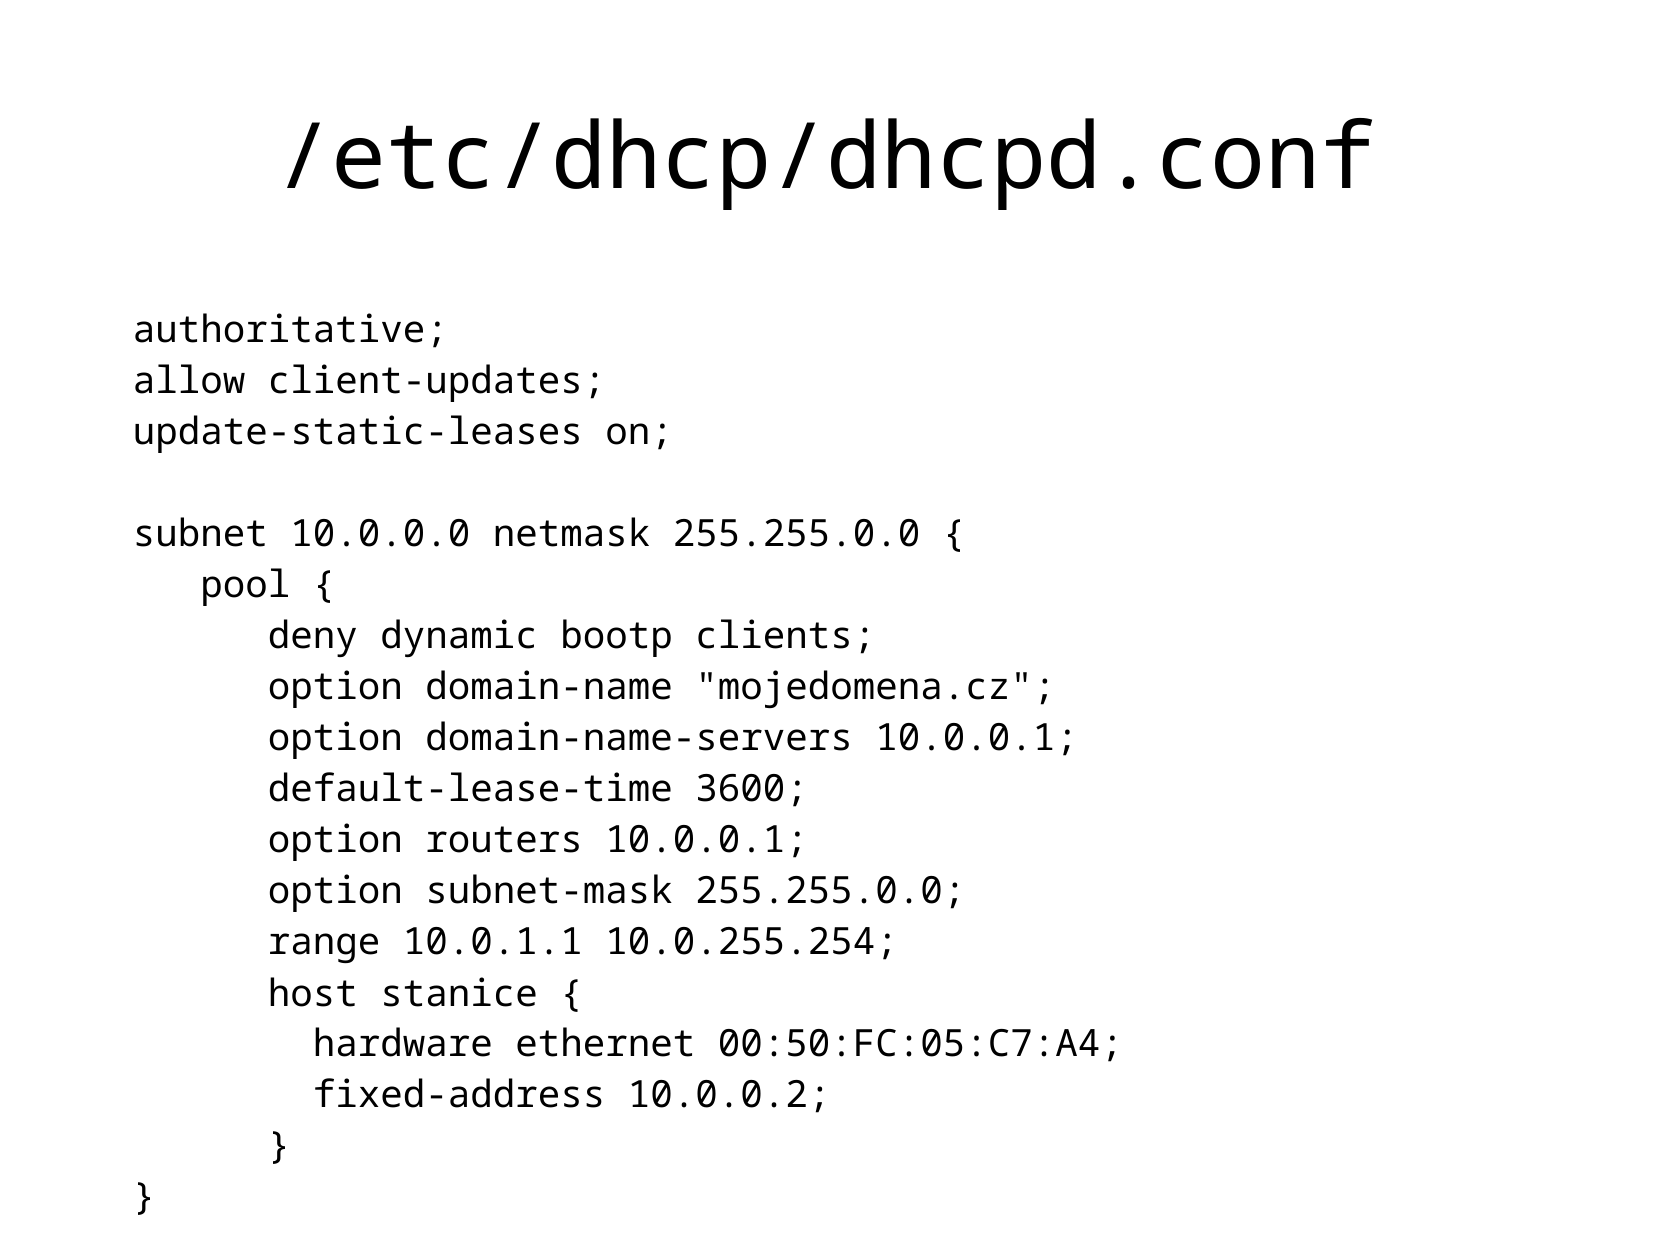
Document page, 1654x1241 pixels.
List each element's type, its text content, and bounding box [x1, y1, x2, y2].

text_box authoritative; allow client-updates; update-static-leases on; subnet 10.0.0.0 netmask 255.255.0.0 { pool { deny dynamic bootp clients; option domain-name "mojedomena.cz"; option domain-name-servers 10.0.0.1; default-lease-time 3600; option routers 10.0.0.1; option subnet-mask 255.255.0.0; range 10.0.1.1 10.0.255.254; host stanice { hardware ethernet 00:50:FC:05:C7:A4; fixed-address 10.0.0.2; } } [118, 295, 1536, 1058]
title /etc/dhcp/dhcpd.conf [82, 49, 1571, 257]
